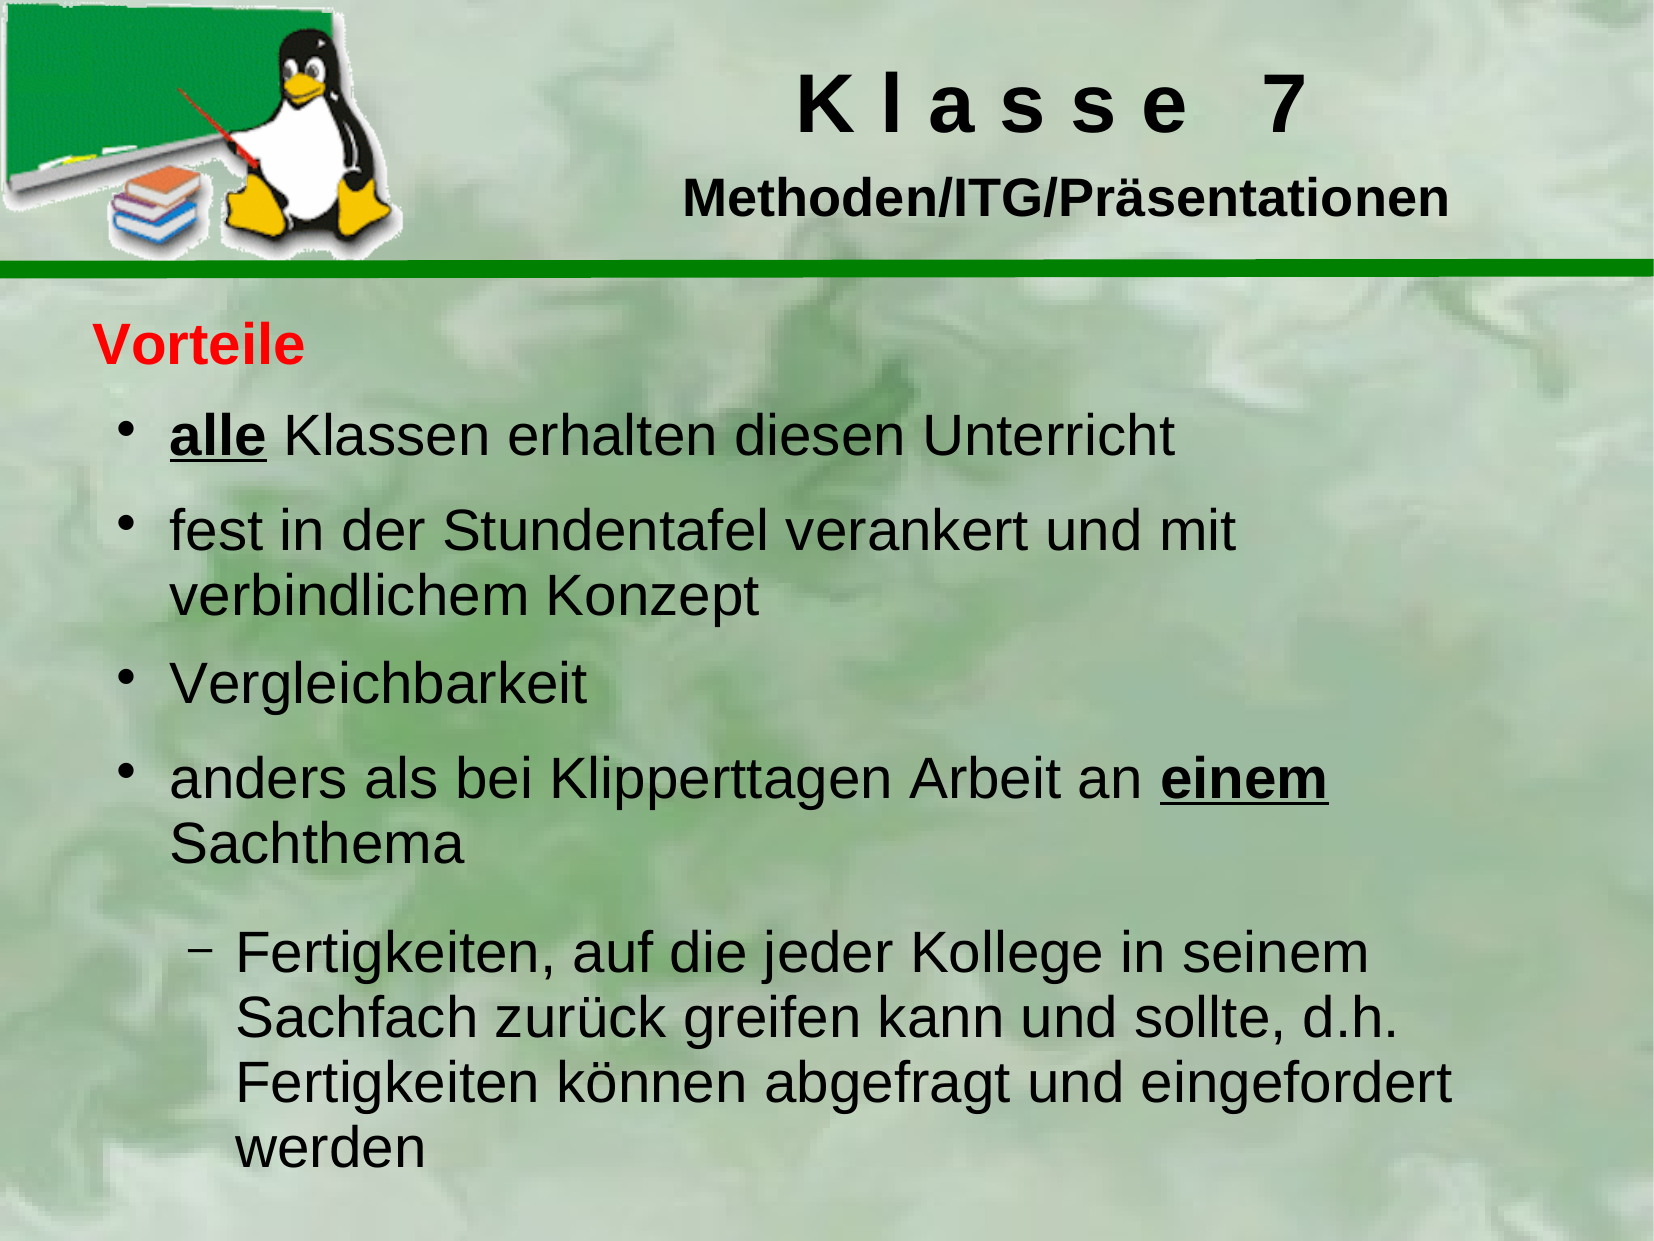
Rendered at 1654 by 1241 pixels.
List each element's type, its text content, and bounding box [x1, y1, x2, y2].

text_box fest in der Stundentafel verankert und mit verbindlichem Konzept [83, 490, 1620, 643]
title Klasse 7 [540, 0, 1563, 208]
text_box Fertigkeiten, auf die jeder Kollege in seinem Sachfach zurück greifen kann und sollte, d.h. Fertigkeiten können abgefragt und eingefordert werden [93, 919, 1630, 1179]
text_box Methoden/ITG/Präsentationen [567, 160, 1567, 238]
text_box alle Klassen erhalten diesen Unterricht [83, 395, 1612, 477]
picture [0, 0, 1654, 260]
text_box Vergleichbarkeit [83, 643, 1654, 744]
picture [0, 277, 1654, 1241]
text_box anders als bei Klipperttagen Arbeit an einem Sachthema [83, 738, 1620, 885]
list Vorteile [74, 311, 1563, 392]
